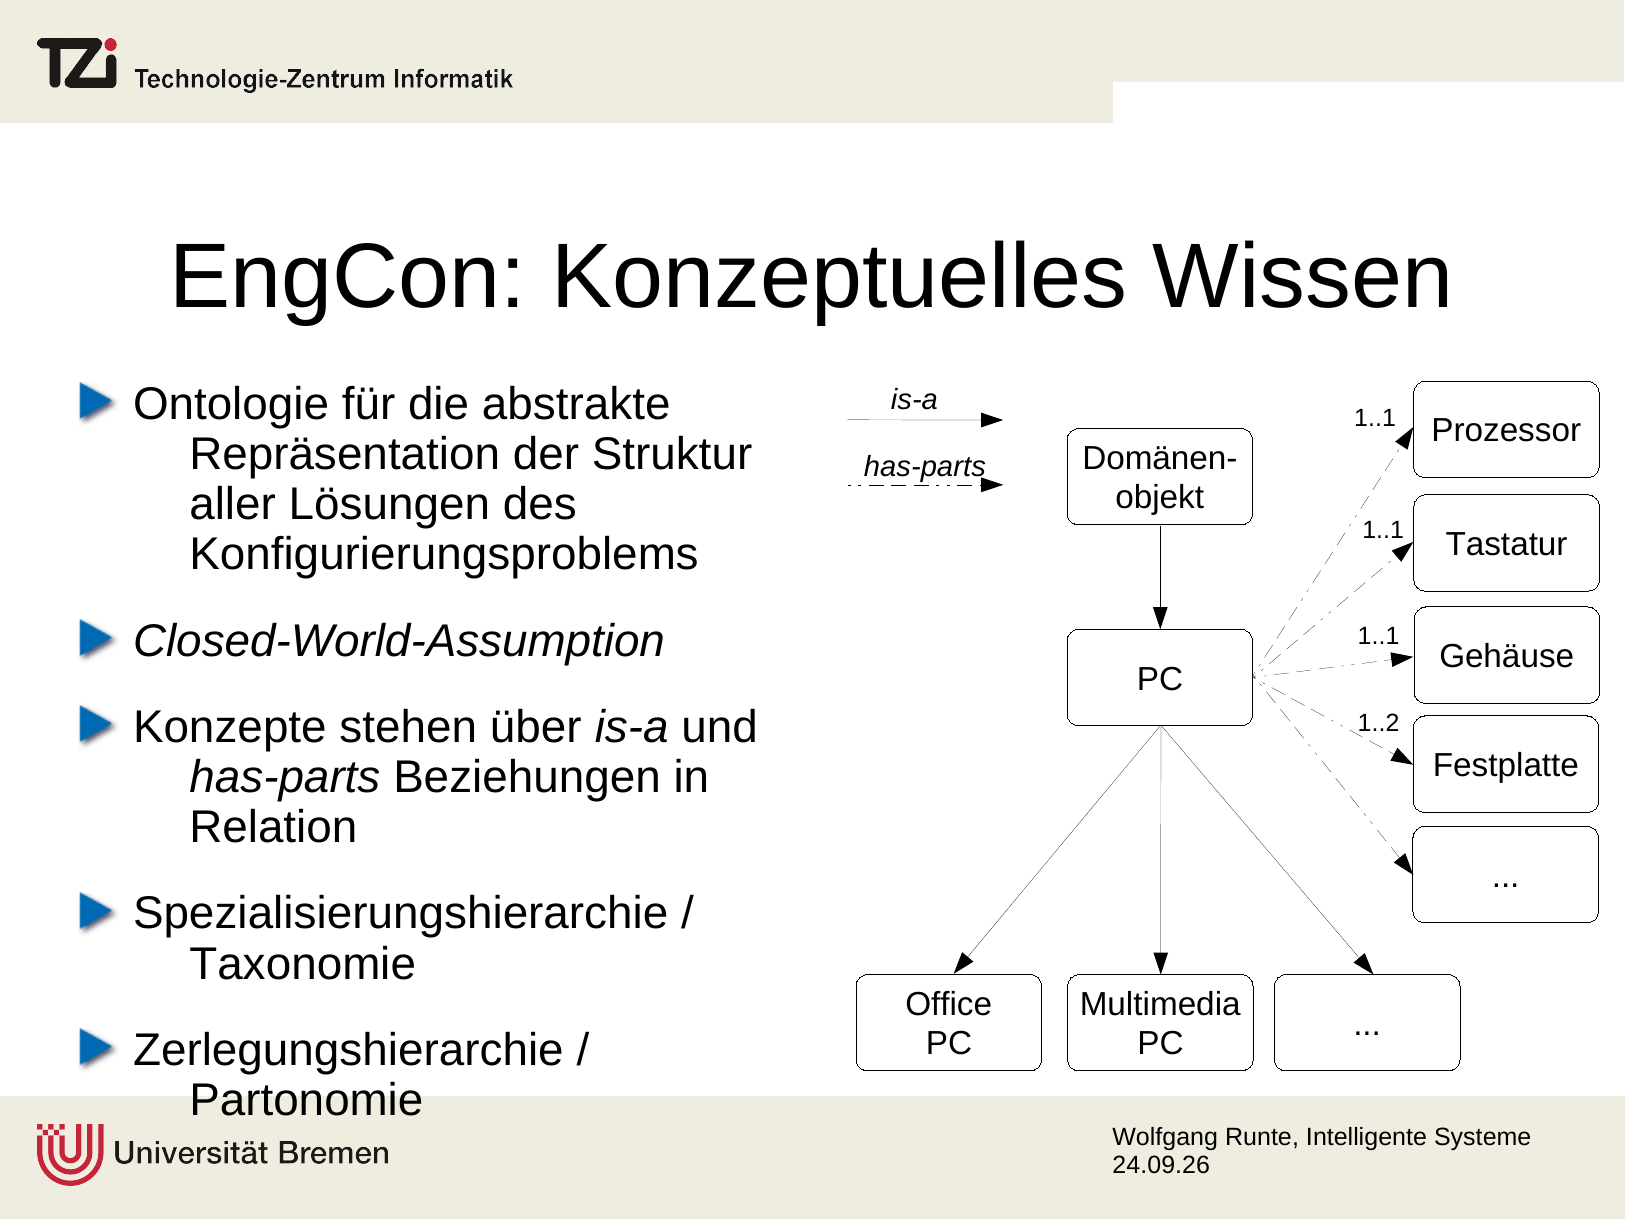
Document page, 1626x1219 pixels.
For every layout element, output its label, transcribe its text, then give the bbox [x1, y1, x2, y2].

text_box has-parts [863, 448, 992, 545]
text_box Prozessor [1413, 381, 1600, 478]
text_box Office PC [856, 974, 1042, 1071]
text_box 1..1 [1357, 620, 1400, 649]
text_box Multimedia PC [1067, 974, 1254, 1071]
text_box ... [1274, 974, 1461, 1071]
text_box 1..1 [1362, 514, 1405, 543]
text_box Tastatur [1413, 494, 1600, 592]
text_box is-a [890, 380, 941, 448]
text_box 1..2 [1357, 707, 1400, 736]
text_box Domänen- objekt [1067, 428, 1253, 525]
text_box Festplatte [1413, 715, 1599, 813]
text_box ... [1412, 826, 1599, 923]
text_box 1..1 [1354, 401, 1397, 430]
picture [37, 1124, 388, 1186]
text_box PC [1067, 629, 1253, 726]
picture [37, 38, 513, 93]
list Ontologie für die abstrakte Repräsentation der Struktur aller Lösungen des Konfigurierungsproblems Closed-World-Assumption Konzepte stehen über is-a und has-parts Beziehungen in Relation Spezialisierungshierarchie / Taxonomie Zerlegungshierarchie / Partonomie [77, 379, 855, 1082]
text_box Gehäuse [1414, 606, 1600, 704]
title EngCon: Konzeptuelles Wissen [112, 162, 1513, 393]
